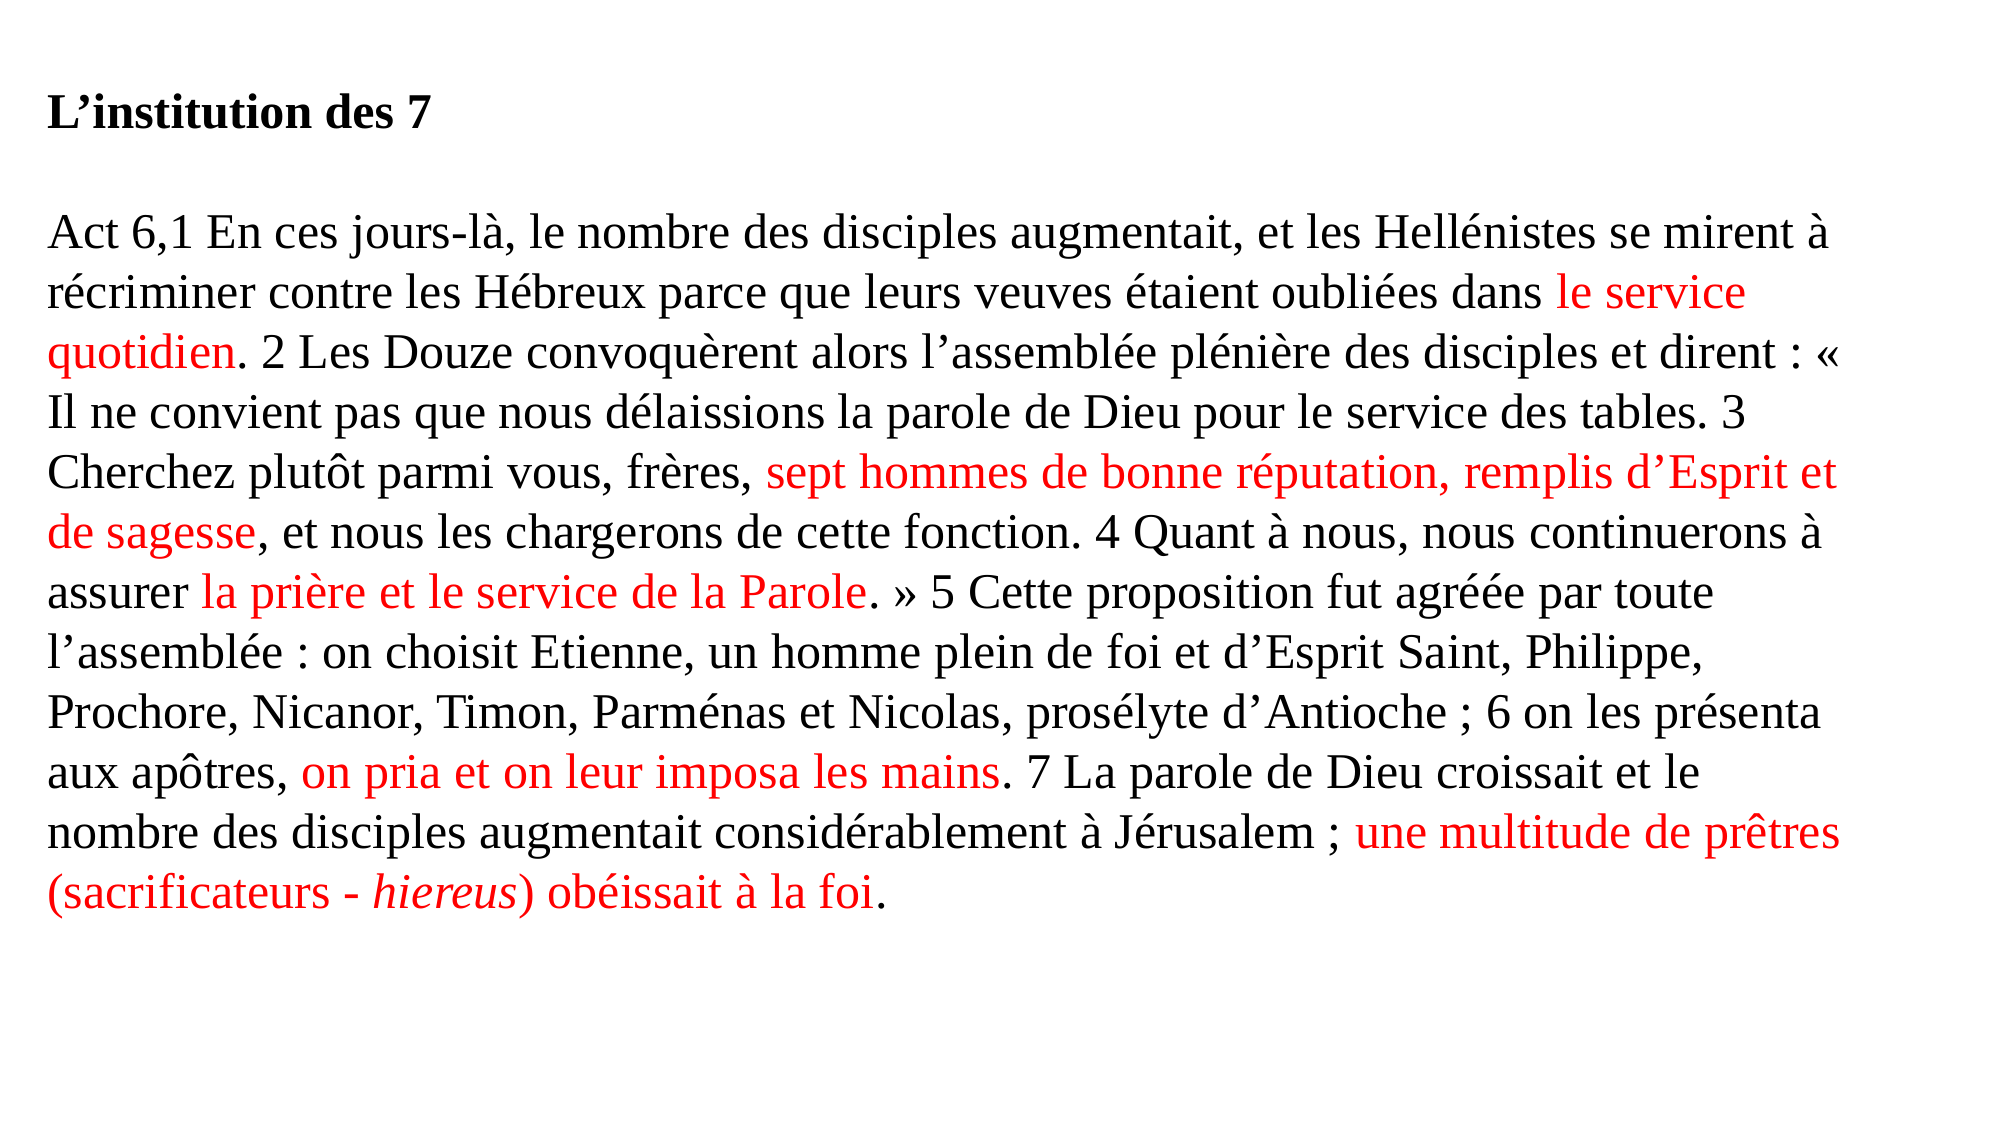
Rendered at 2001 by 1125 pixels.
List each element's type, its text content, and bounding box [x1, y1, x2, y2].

text_box L’institution des 7 Act 6,1 En ces jours-là, le nombre des disciples augmentait, et les Hellénistes se mirent à récriminer contre les Hébreux parce que leurs veuves étaient oubliées dans le service quotidien. 2 Les Douze convoquèrent alors l’assemblée plénière des disciples et dirent : « Il ne convient pas que nous délaissions la parole de Dieu pour le service des tables. 3 Cherchez plutôt parmi vous, frères, sept hommes de bonne réputation, remplis d’Esprit et de sagesse, et nous les chargerons de cette fonction. 4 Quant à nous, nous continuerons à assurer la prière et le service de la Parole. » 5 Cette proposition fut agréée par toute l’assemblée : on choisit Etienne, un homme plein de foi et d’Esprit Saint, Philippe, Prochore, Nicanor, Timon, Parménas et Nicolas, prosélyte d’Antioche ; 6 on les présenta aux apôtres, on pria et on leur imposa les mains. 7 La parole de Dieu croissait et le nombre des disciples augmentait considérablement à Jérusalem ; une multitude de prêtres (sacrificateurs - hiereus) obéissait à la foi. [32, 70, 1863, 935]
